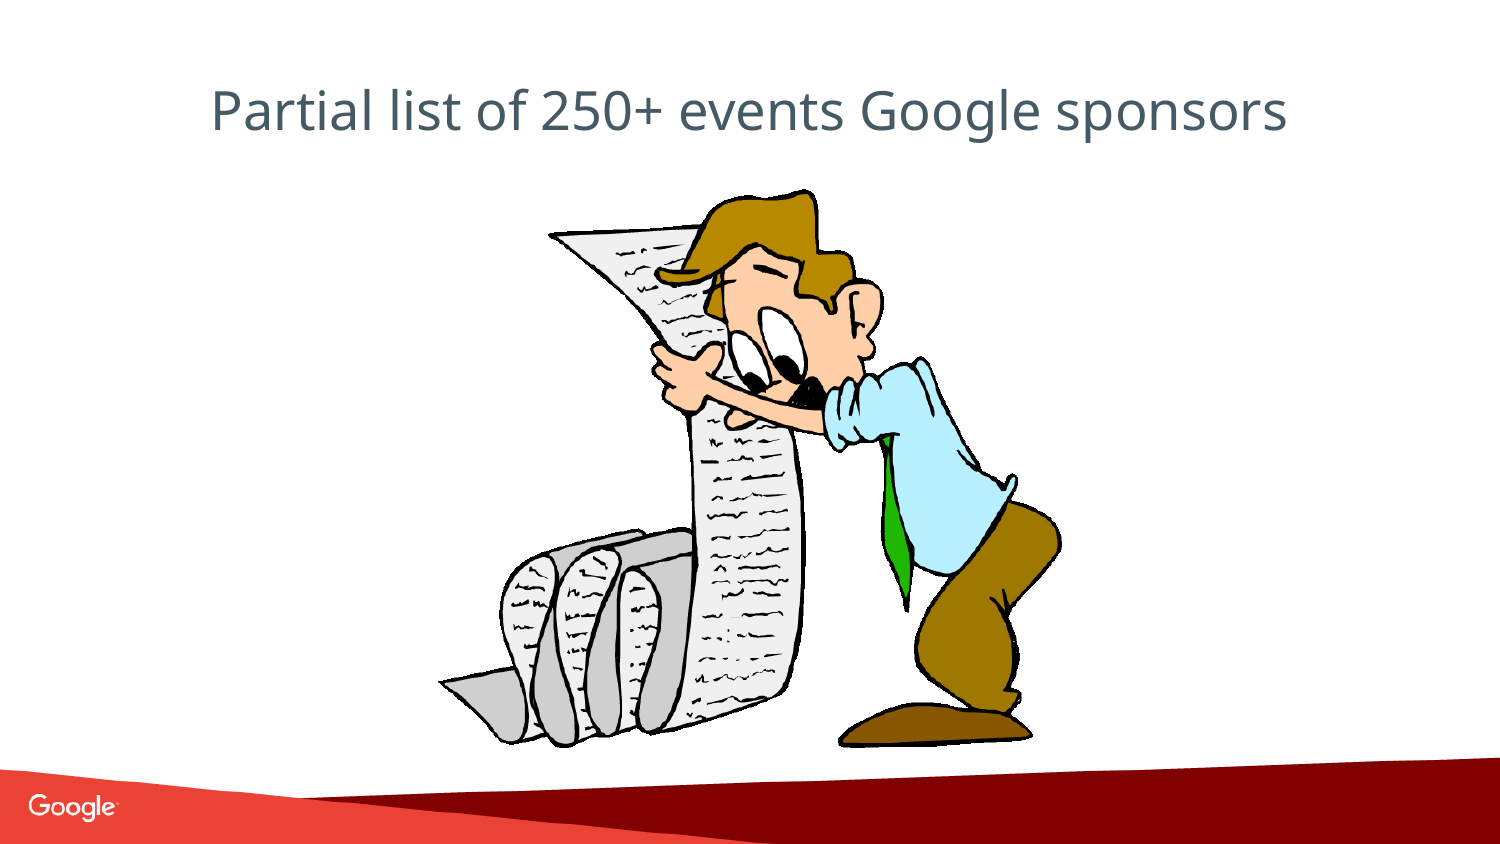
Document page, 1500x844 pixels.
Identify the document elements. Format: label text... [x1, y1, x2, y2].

picture [0, 0, 1500, 844]
title Partial list of 250+ events Google sponsors [51, 61, 1449, 156]
